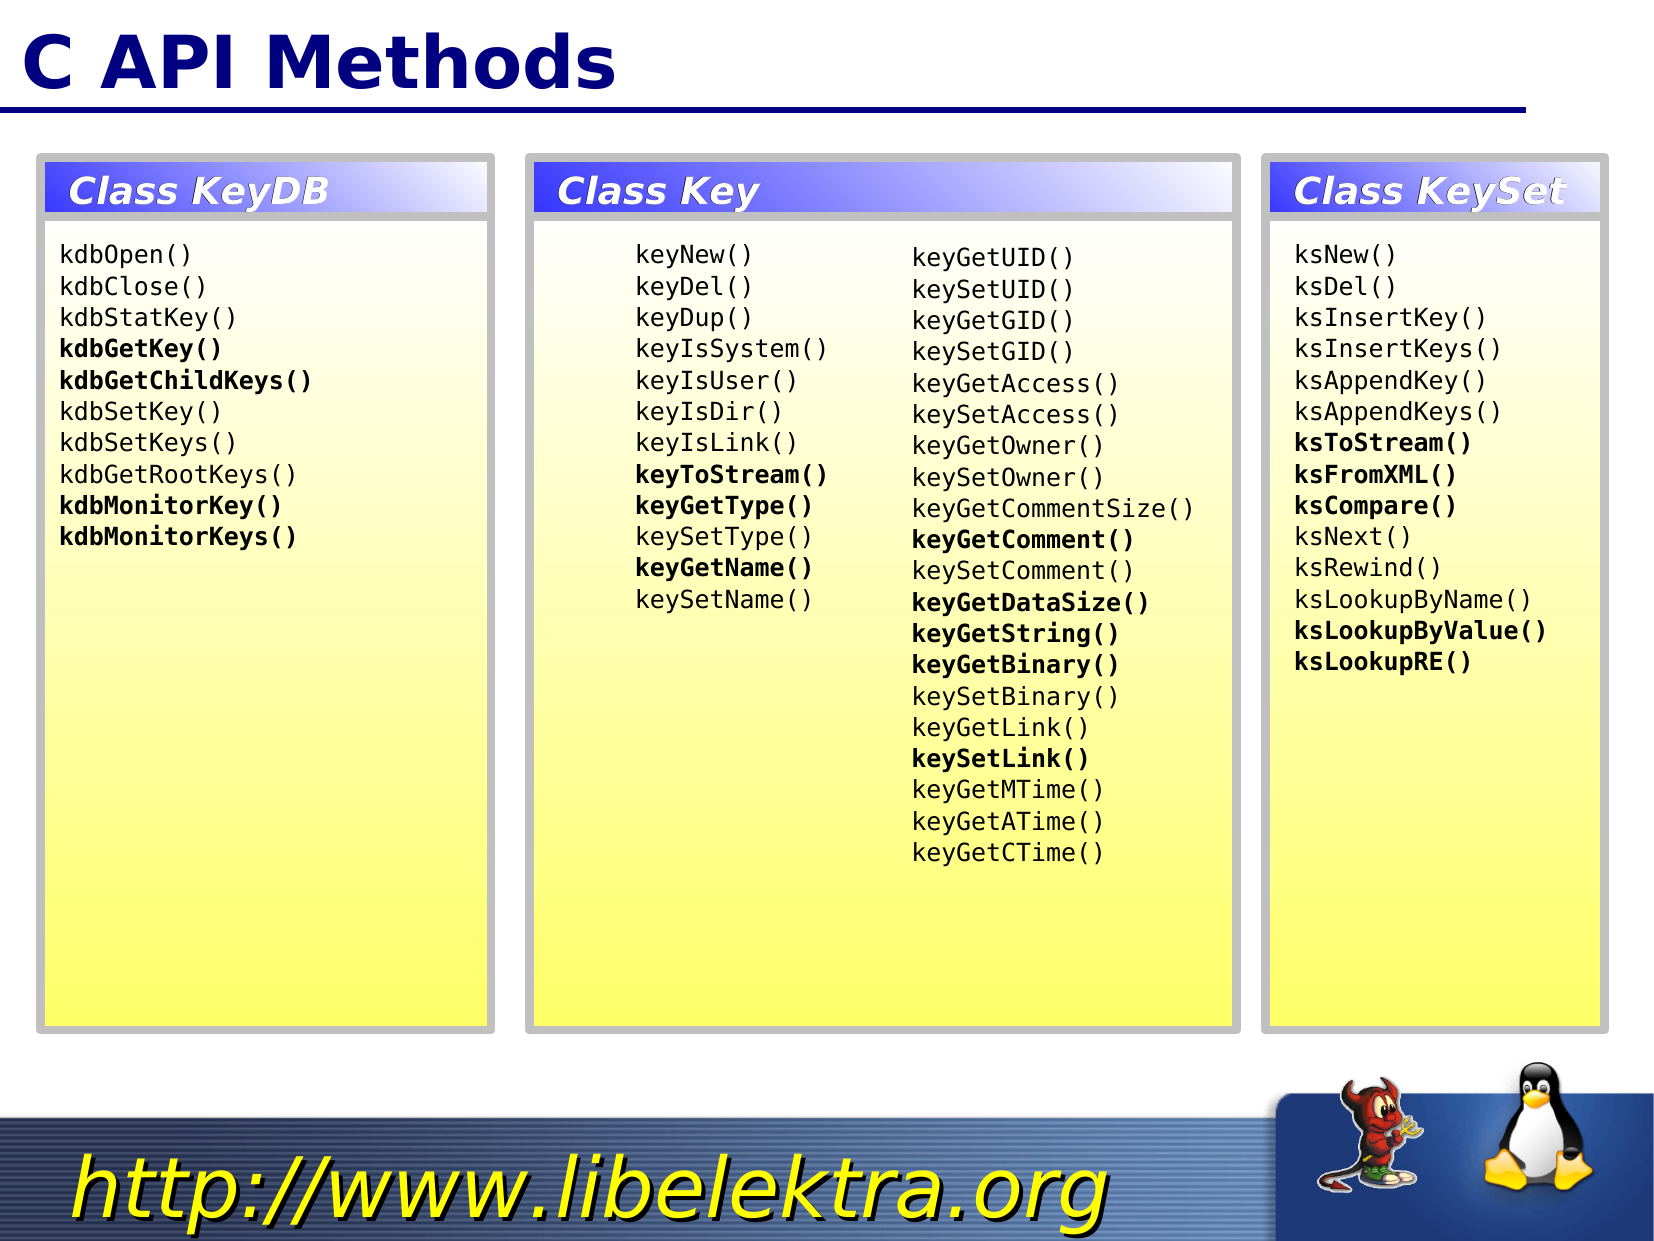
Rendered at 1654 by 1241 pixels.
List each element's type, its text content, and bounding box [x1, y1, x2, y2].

text_box [529, 157, 1237, 1030]
text_box keyNew() keyDel() keyDup() keyIsSystem() keyIsUser() keyIsDir() keyIsLink() keyToStream() keyGetType() keySetType() keyGetName() keySetName() [544, 238, 920, 1030]
text_box [40, 157, 492, 1030]
text_box ksNew() ksDel() ksInsertKey() ksInsertKeys() ksAppendKey() ksAppendKeys() ksToStream() ksFromXML() ksCompare() ksNext() ksRewind() ksLookupByName() ksLookupByValue() ksLookupRE() [1293, 238, 1549, 675]
text_box Class KeySet [1293, 167, 1567, 212]
text_box C API Methods [21, 14, 1611, 110]
text_box kdbOpen() kdbClose() kdbStatKey() kdbGetKey() kdbGetChildKeys() kdbSetKey() kdbSetKeys() kdbGetRootKeys() kdbMonitorKey() kdbMonitorKeys() [58, 238, 481, 968]
text_box [1265, 157, 1605, 1030]
picture [0, 1061, 1654, 1241]
text_box Class Key [557, 167, 760, 213]
text_box keyGetUID() keySetUID() keyGetGID() keySetGID() keyGetAccess() keySetAccess() keyGetOwner() keySetOwner() keyGetCommentSize() keyGetComment() keySetComment() keyGetDataSize() keyGetString() keyGetBinary() keySetBinary() keyGetLink() keySetLink() keyGetMTime() keyGetATime() keyGetCTime() [905, 238, 1203, 871]
text_box Class KeyDB [68, 167, 370, 212]
